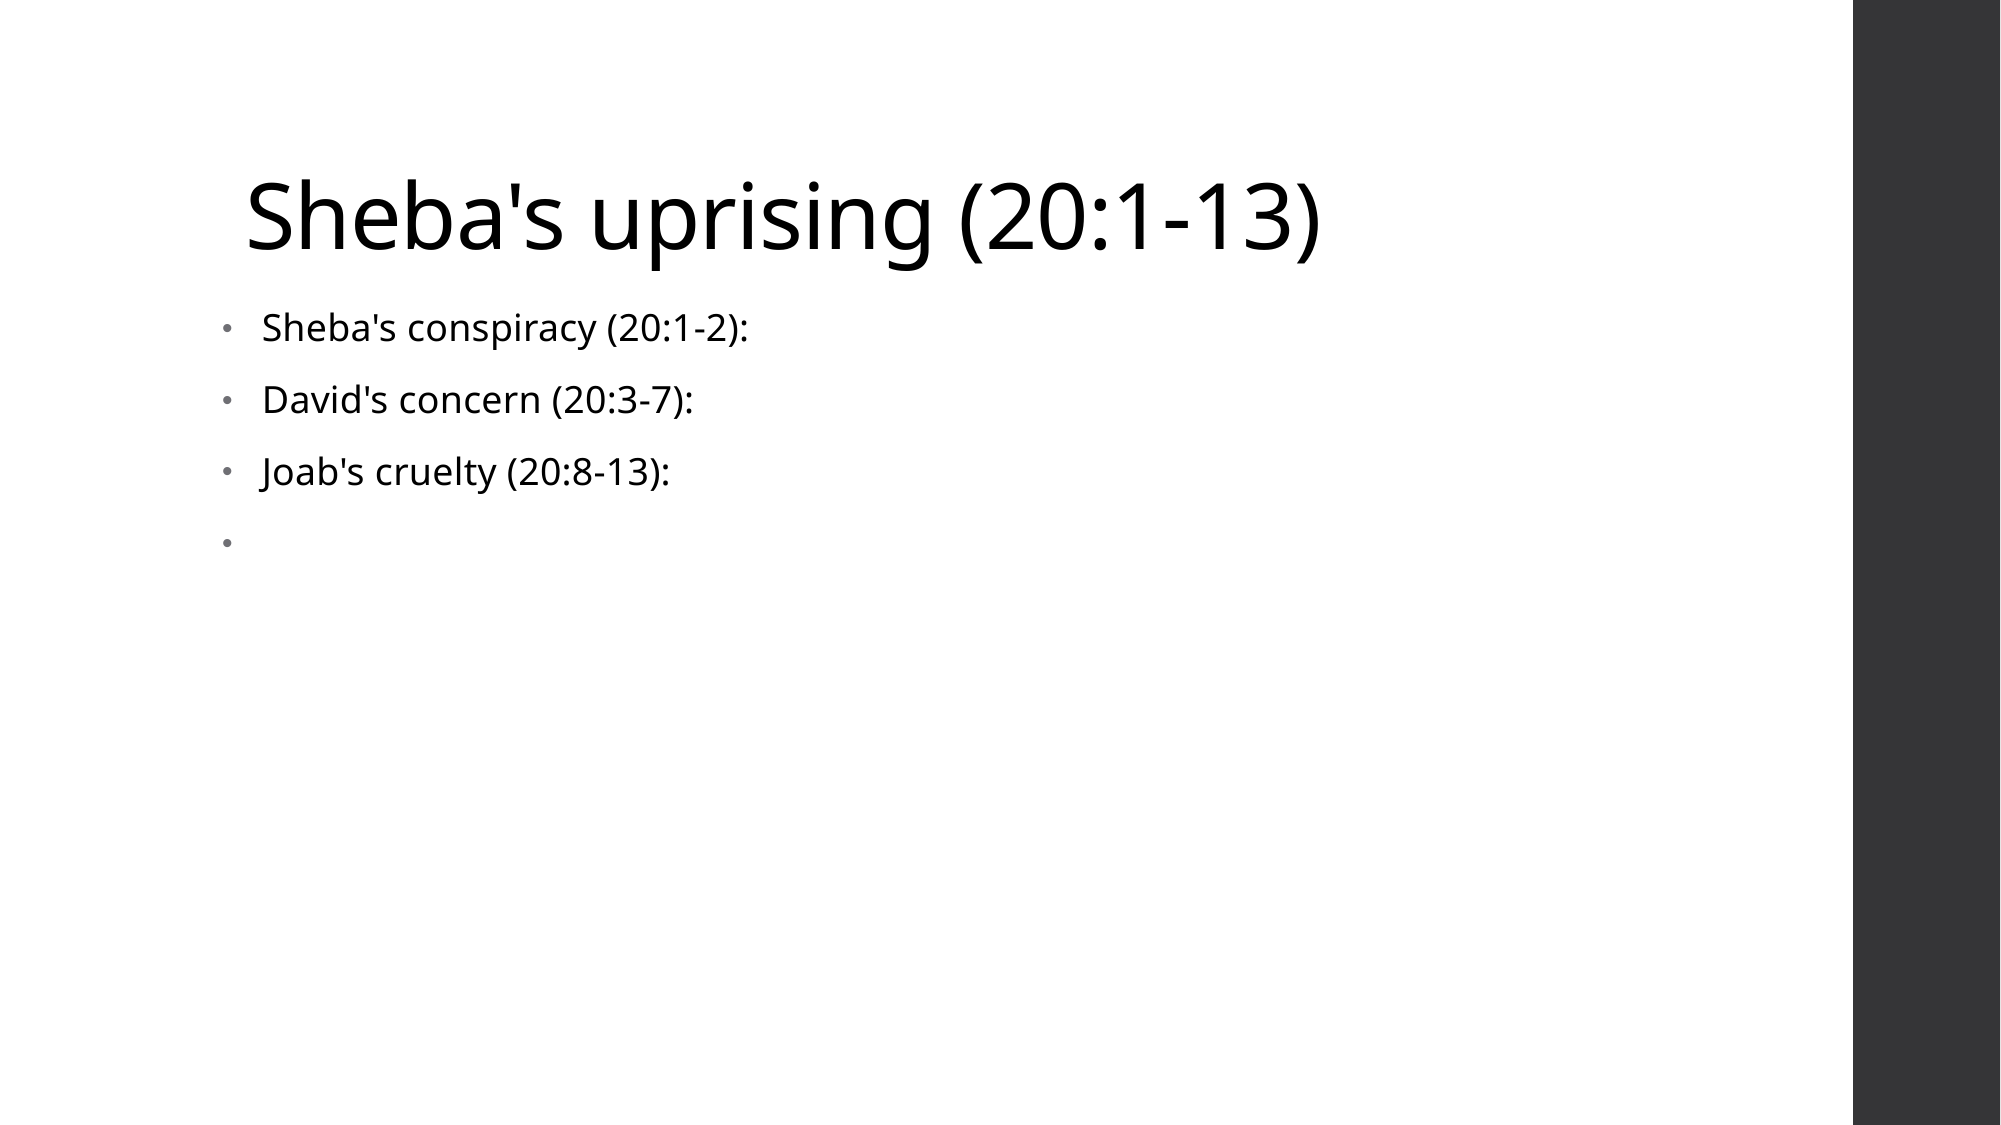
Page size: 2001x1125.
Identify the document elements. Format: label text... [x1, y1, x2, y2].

list Sheba's conspiracy (20:1-2): David's concern (20:3-7): Joab's cruelty (20:8-13): [206, 299, 1617, 1014]
title Sheba's uprising (20:1-13) [206, 60, 1797, 278]
